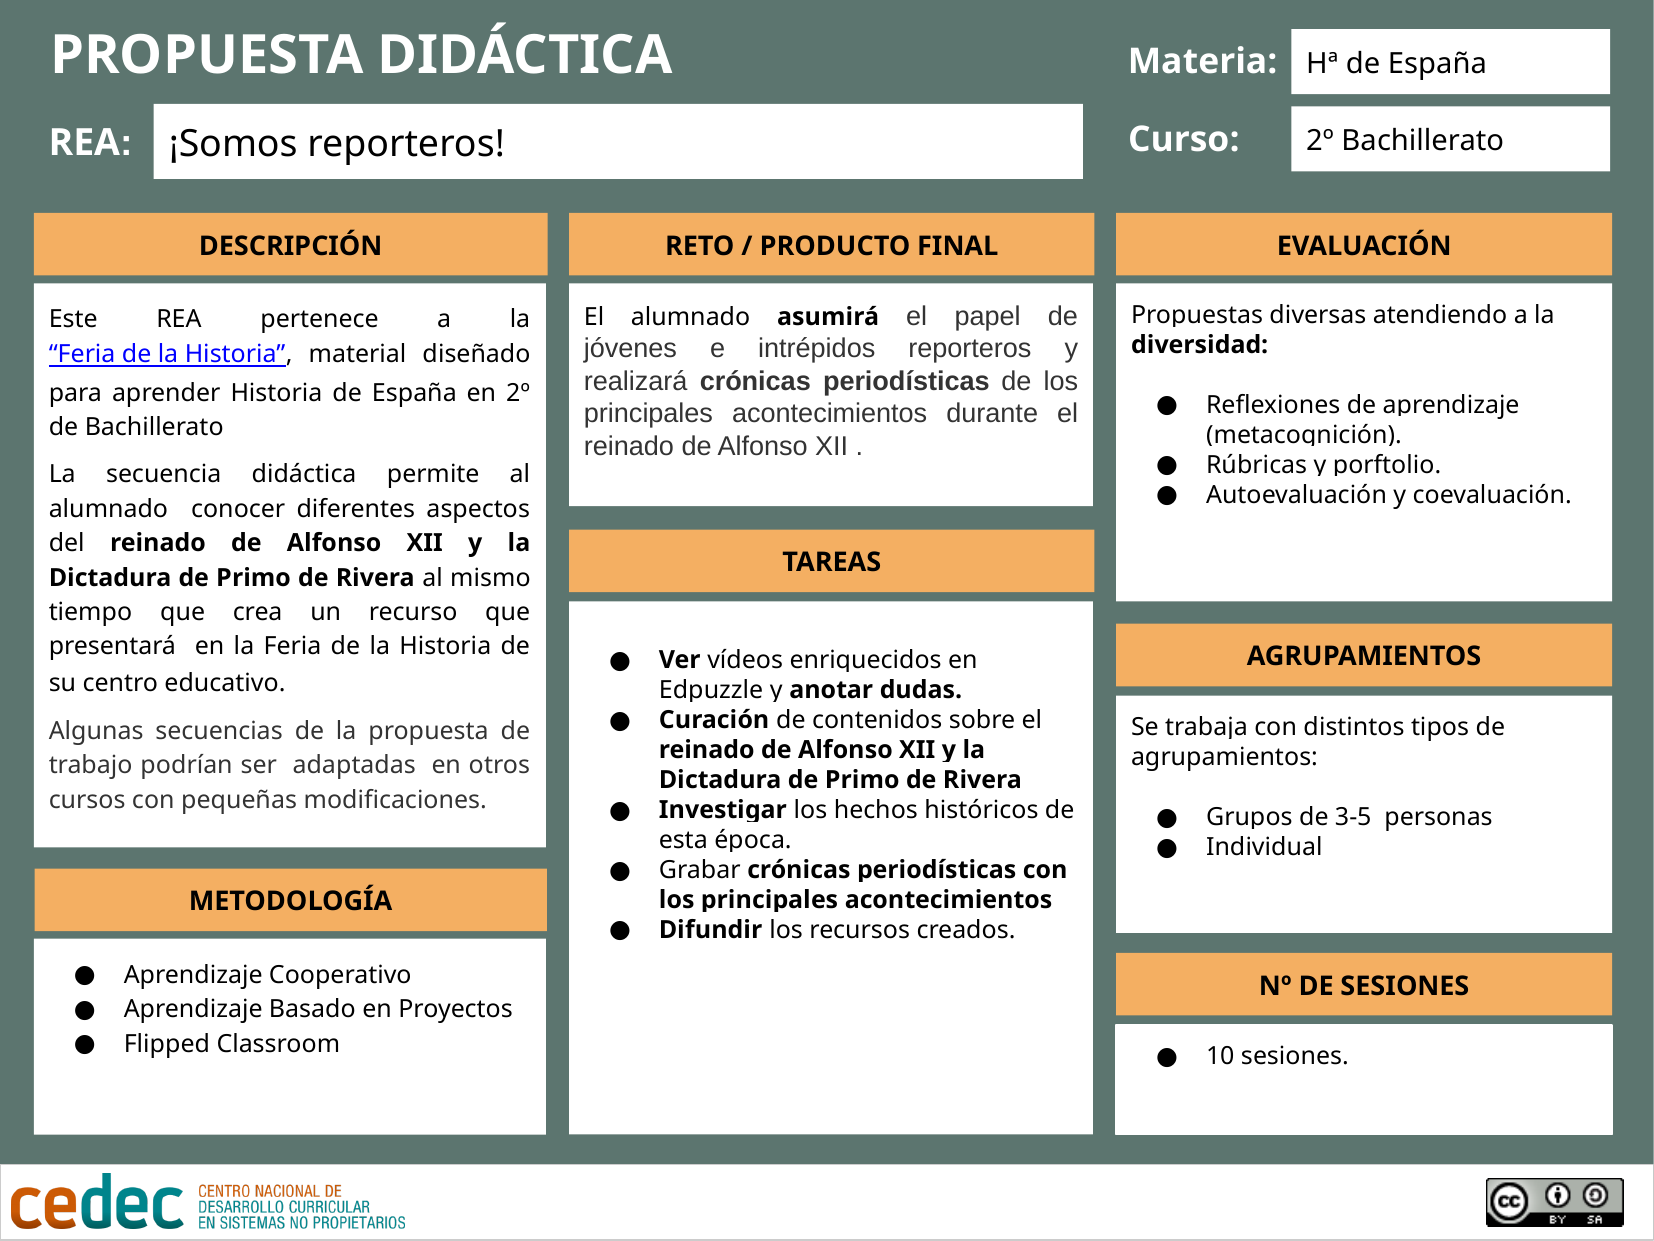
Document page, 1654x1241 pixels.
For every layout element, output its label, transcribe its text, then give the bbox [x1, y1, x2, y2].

text_box METODOLOGÍA [34, 868, 547, 932]
picture [11, 1173, 405, 1229]
text_box Aprendizaje Cooperativo Aprendizaje Basado en Proyectos Flipped Classroom [33, 938, 546, 1135]
text_box Curso: [1113, 109, 1303, 173]
text_box PROPUESTA DIDÁCTICA [35, 11, 697, 110]
text_box Materia: [1113, 30, 1291, 94]
text_box El alumnado asumirá el papel de jóvenes e intrépidos reporteros y realizará crónicas periodísticas de los principales acontecimientos durante el reinado de Alfonso XII . [569, 283, 1093, 507]
text_box AGRUPAMIENTOS [1116, 623, 1613, 687]
text_box [0, 1164, 1654, 1241]
text_box ¡Somos reporteros! [153, 103, 1083, 179]
text_box Propuestas diversas atendiendo a la diversidad: Reflexiones de aprendizaje (metacognición). Rúbricas y porftolio. Autoevaluación y coevaluación. [1116, 283, 1613, 602]
text_box EVALUACIÓN [1116, 212, 1613, 276]
text_box 2º Bachillerato [1291, 106, 1611, 172]
text_box Nº DE SESIONES [1116, 952, 1613, 1016]
text_box REA: [33, 110, 153, 174]
text_box RETO / PRODUCTO FINAL [569, 212, 1095, 276]
text_box Hª de España [1291, 29, 1611, 95]
text_box 10 sesiones. [1116, 1024, 1613, 1135]
text_box Se trabaja con distintos tipos de agrupamientos: Grupos de 3-5 personas Individual [1116, 695, 1613, 933]
text_box Ver vídeos enriquecidos en Edpuzzle y anotar dudas. Curación de contenidos sobre el reinado de Alfonso XII y la Dictadura de Primo de Rivera Investigar los hechos históricos de esta época. Grabar crónicas periodísticas con los principales acontecimientos Difundir los recursos creados. [569, 601, 1093, 1135]
text_box TAREAS [569, 529, 1095, 593]
picture [1486, 1178, 1624, 1227]
text_box DESCRIPCIÓN [33, 212, 548, 276]
text_box Este REA pertenece a la “Feria de la Historia”, material diseñado para aprender Historia de España en 2º de Bachillerato La secuencia didáctica permite al alumnado conocer diferentes aspectos del reinado de Alfonso XII y la Dictadura de Primo de Rivera al mismo tiempo que crea un recurso que presentará en la Feria de la Historia de su centro educativo. Algunas secuencias de la propuesta de trabajo podrían ser adaptadas en otros cursos con pequeñas modificaciones. [33, 283, 546, 848]
